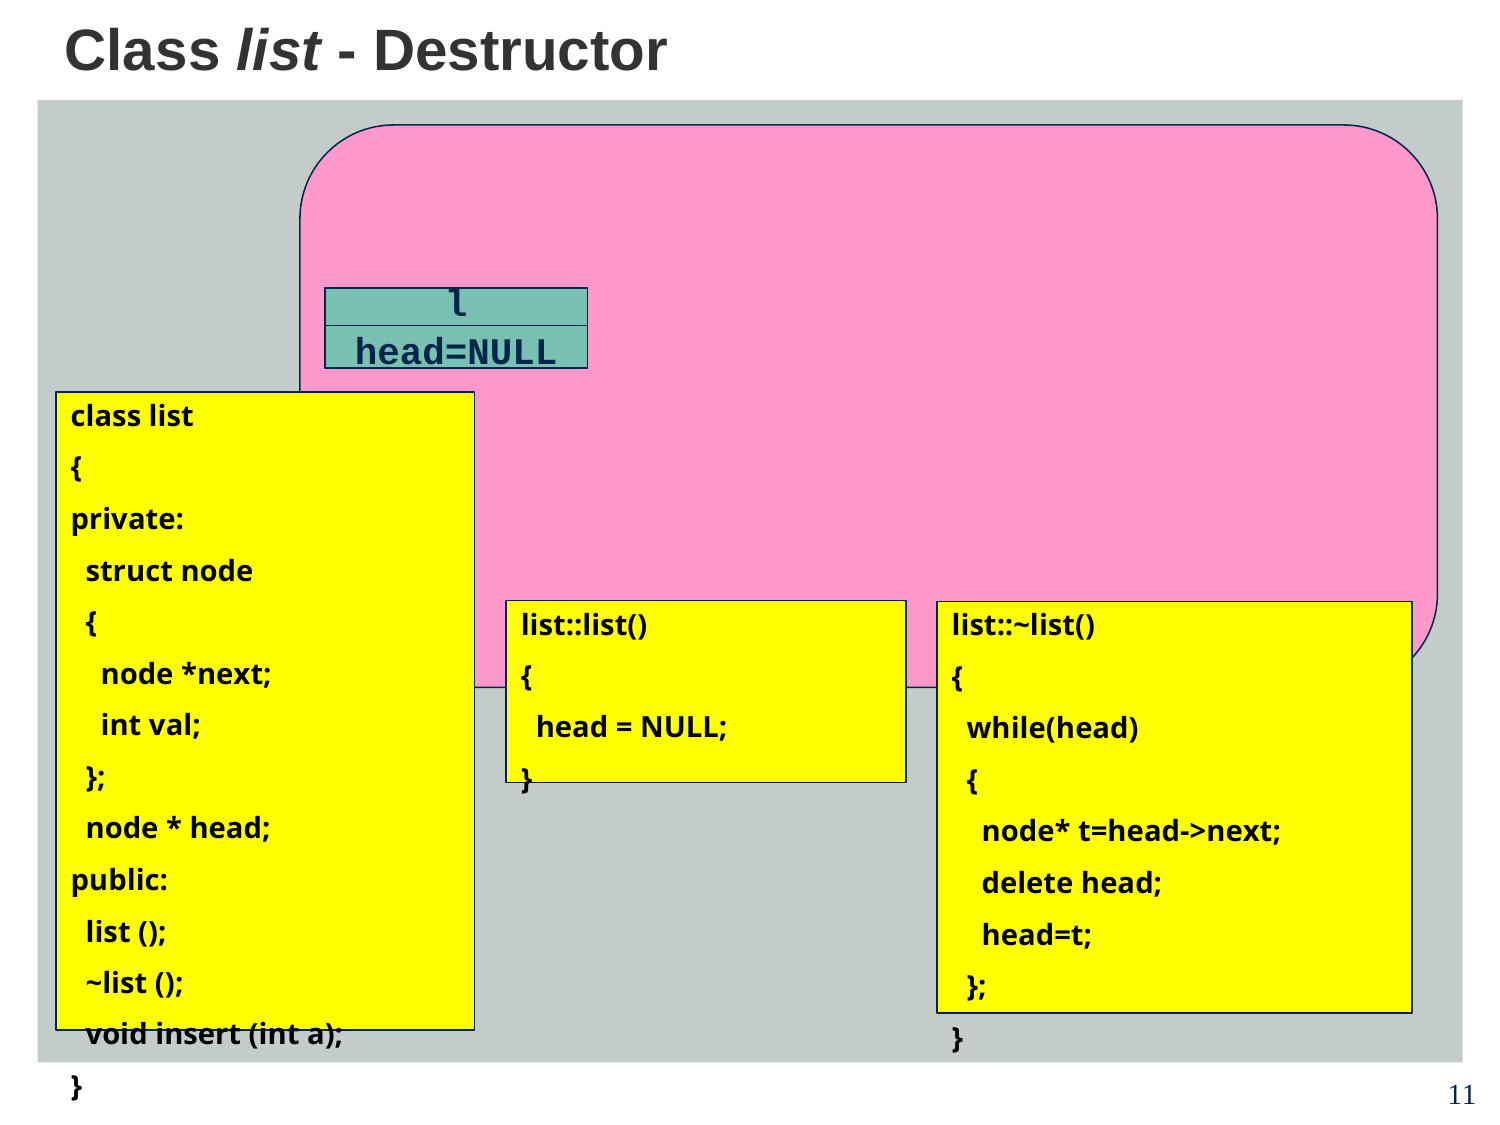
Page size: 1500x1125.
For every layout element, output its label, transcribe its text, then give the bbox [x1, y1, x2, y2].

text_box [299, 124, 1438, 688]
text_box list::~list() { while(head) { node* t=head->next; delete head; head=t; }; } [936, 601, 1412, 1050]
list [37, 99, 1463, 1063]
title Class list - Destructor [49, 0, 1450, 91]
text_box class list { private: struct node { node *next; int val; }; node * head; public: list (); ~list (); void insert (int a); } [55, 392, 475, 1125]
text_box list::list() { head = NULL; } [506, 600, 907, 797]
text_box l head=NULL [324, 253, 588, 404]
